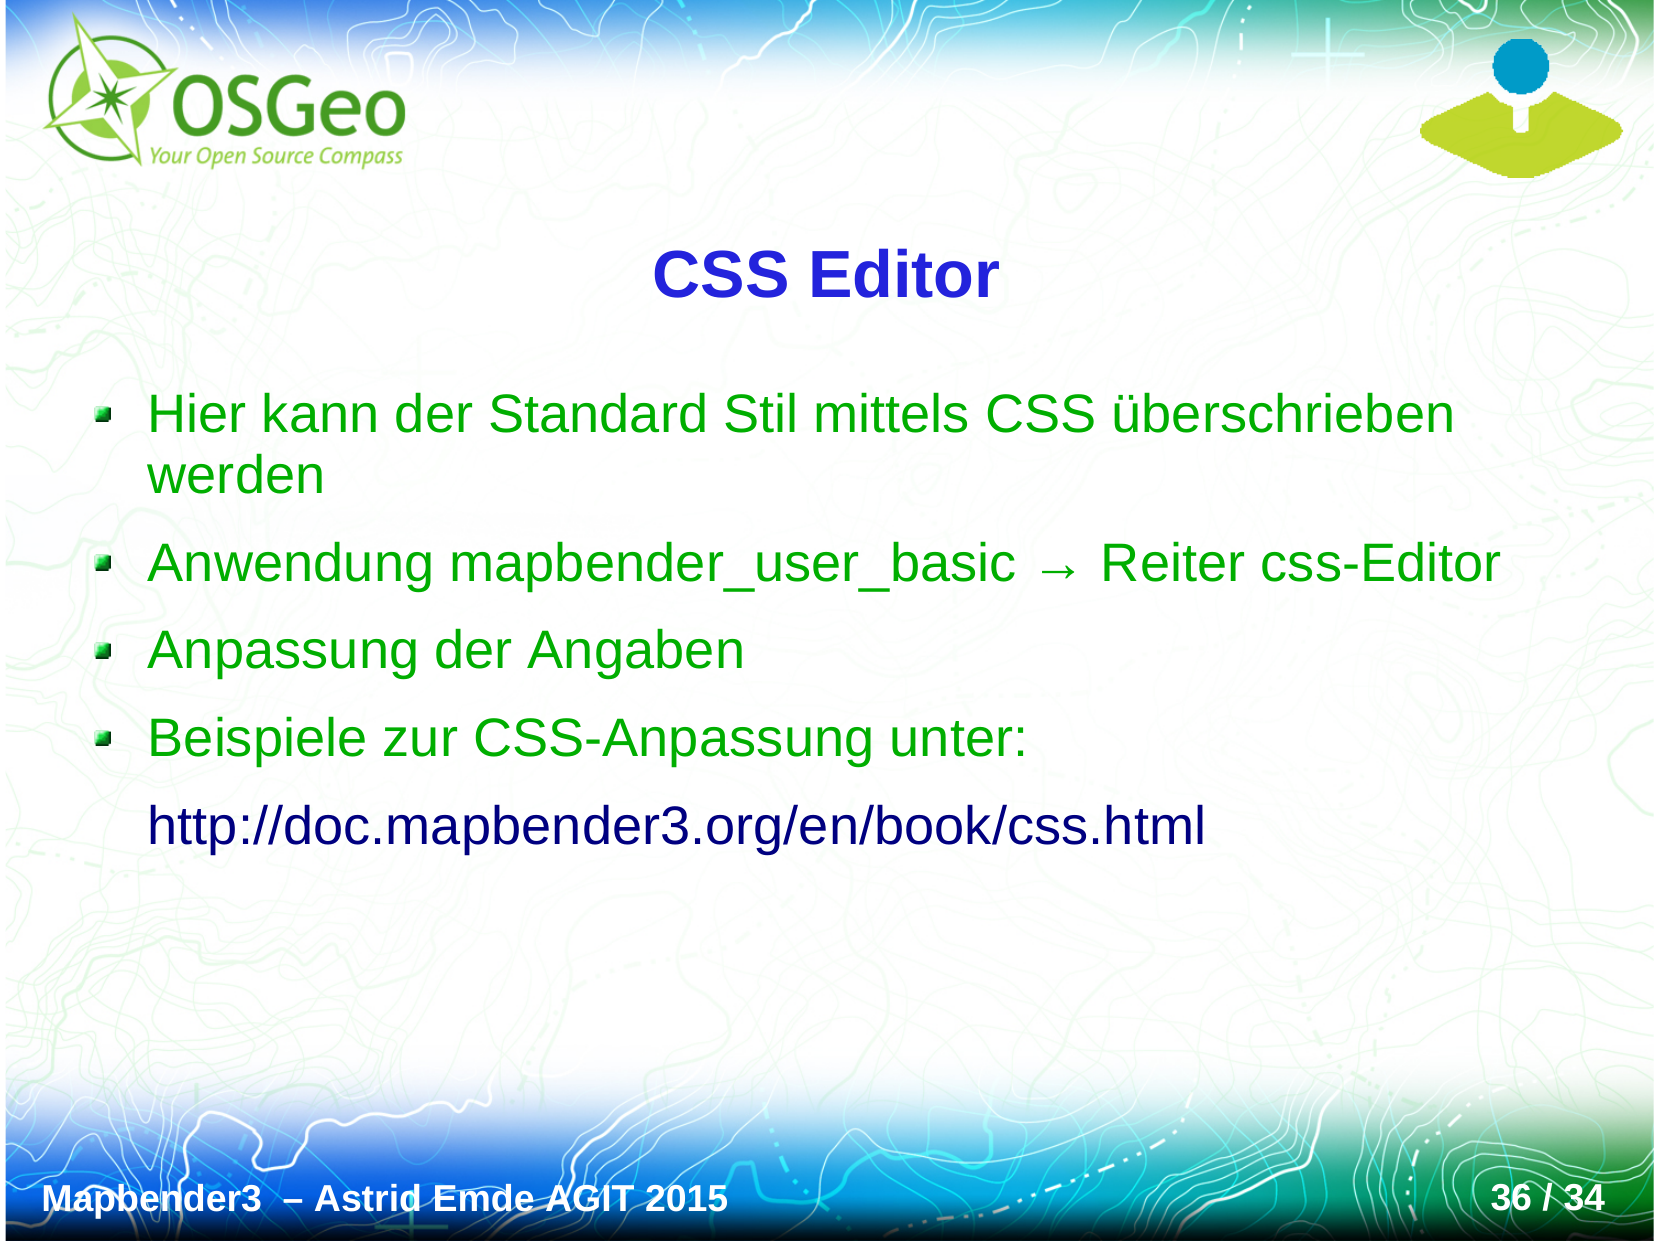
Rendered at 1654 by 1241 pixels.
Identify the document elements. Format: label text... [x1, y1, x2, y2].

list Hier kann der Standard Stil mittels CSS überschrieben werden Anwendung mapbender_user_basic → Reiter css-Editor Anpassung der Angaben Beispiele zur CSS-Anpassung unter: http://doc.mapbender3.org/en/book/css.html [76, 383, 1565, 1188]
title CSS Editor [82, 208, 1571, 342]
picture [5, 0, 1654, 1241]
